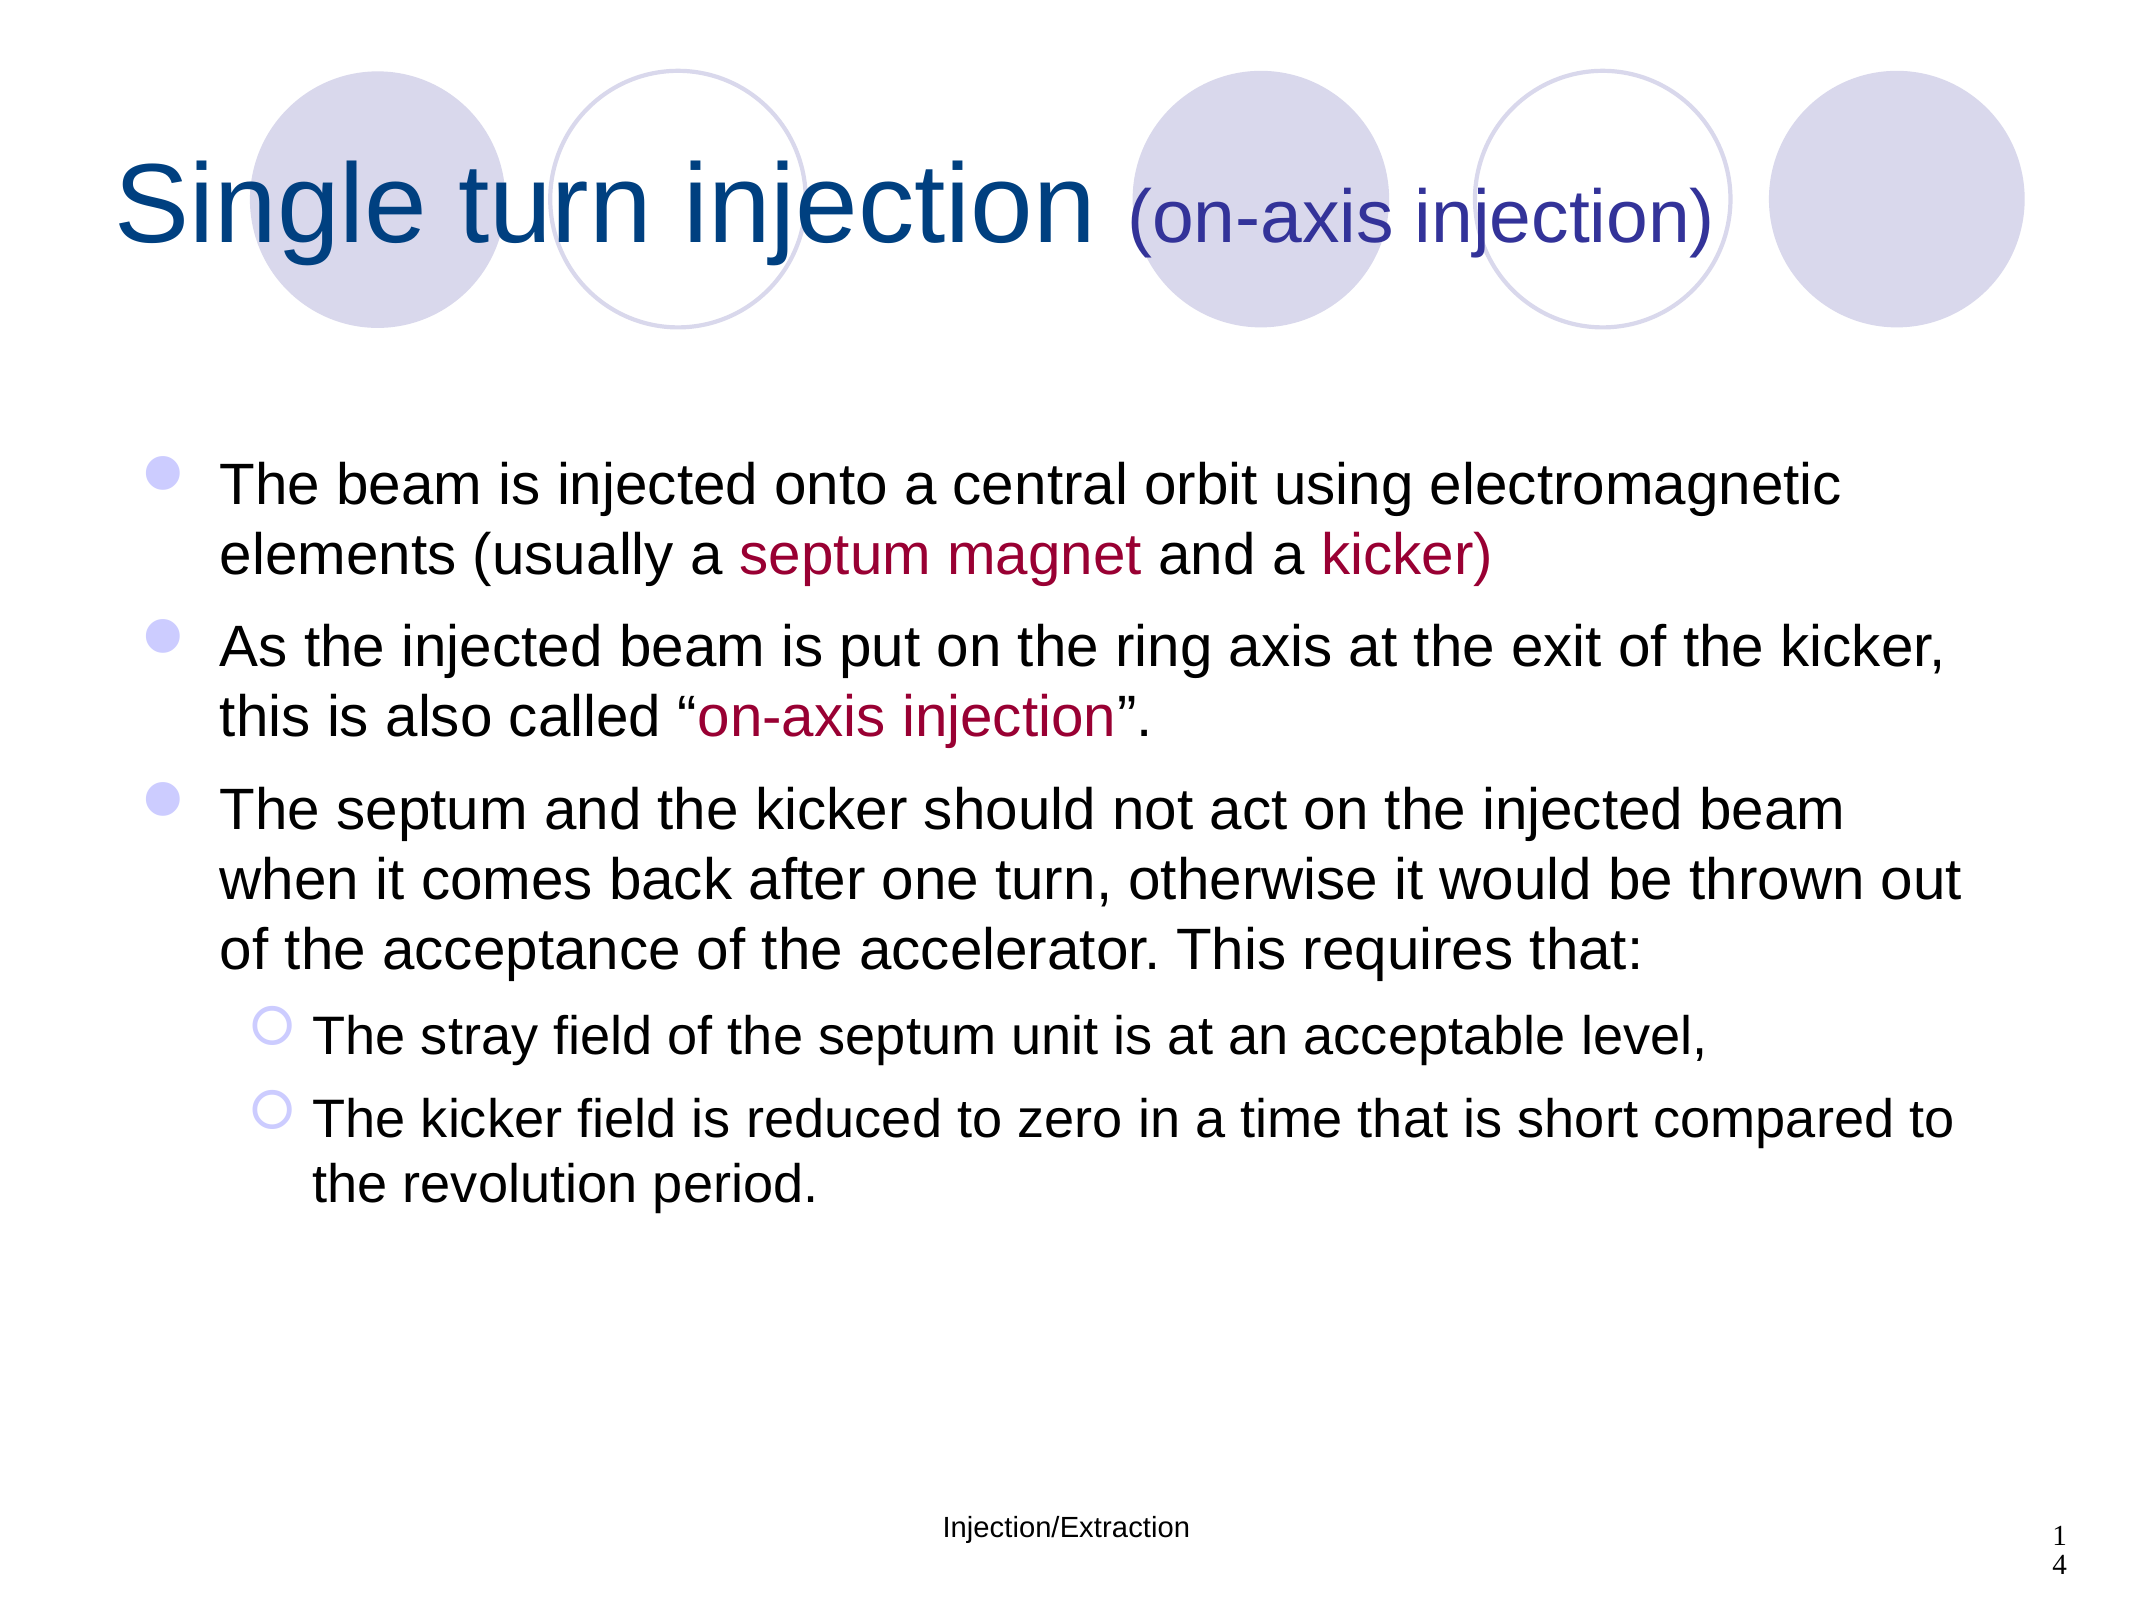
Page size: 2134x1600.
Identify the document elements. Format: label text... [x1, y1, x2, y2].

title Single turn injection (on-axis injection) [106, 21, 2028, 374]
list The beam is injected onto a central orbit using electromagnetic elements (usually a septum magnet and a kicker) As the injected beam is put on the ring axis at the exit of the kicker, this is also called “on-axis injection”. The septum and the kicker should not act on the injected beam when it comes back after one turn, otherwise it would be thrown out of the acceptance of the accelerator. This requires that: The stray field of the septum unit is at an acceptable level, The kicker field is reduced to zero in a time that is short compared to the revolution period. [125, 437, 2046, 1600]
